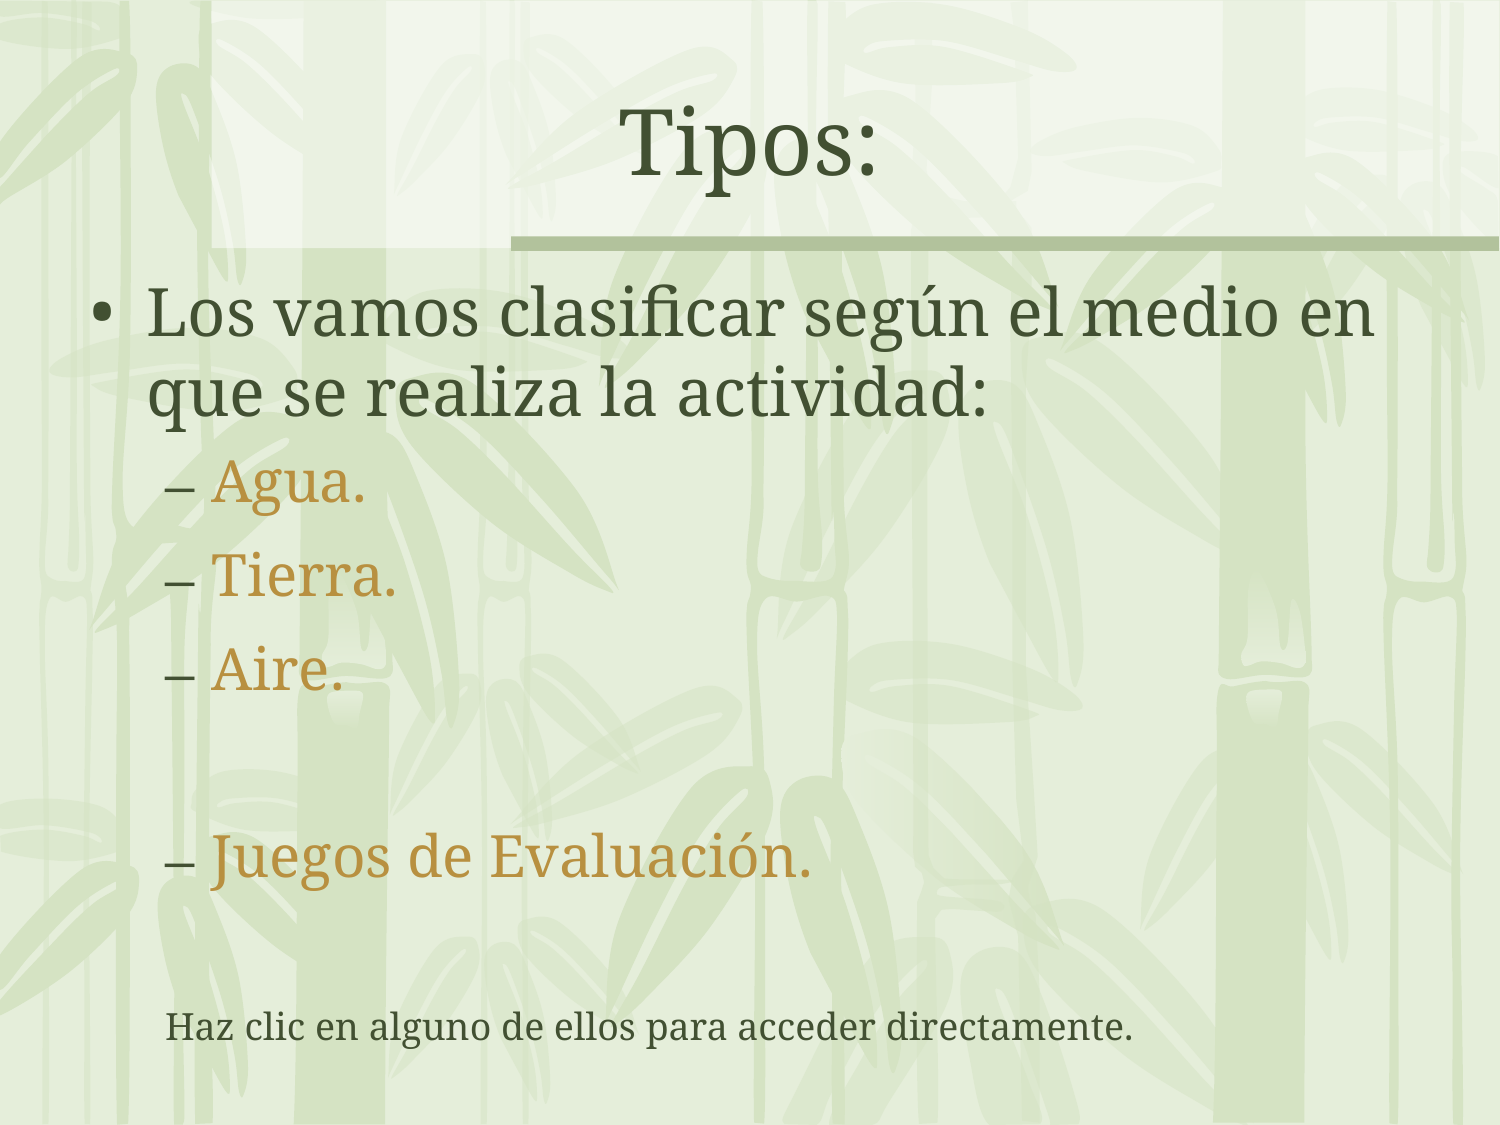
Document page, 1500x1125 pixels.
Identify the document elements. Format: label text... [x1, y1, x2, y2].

list Los vamos clasificar según el medio en que se realiza la actividad: Agua. Tierra. Aire. Juegos de Evaluación. Haz clic en alguno de ellos para acceder directamente. [75, 262, 1426, 1051]
title Tipos: [75, 45, 1426, 233]
